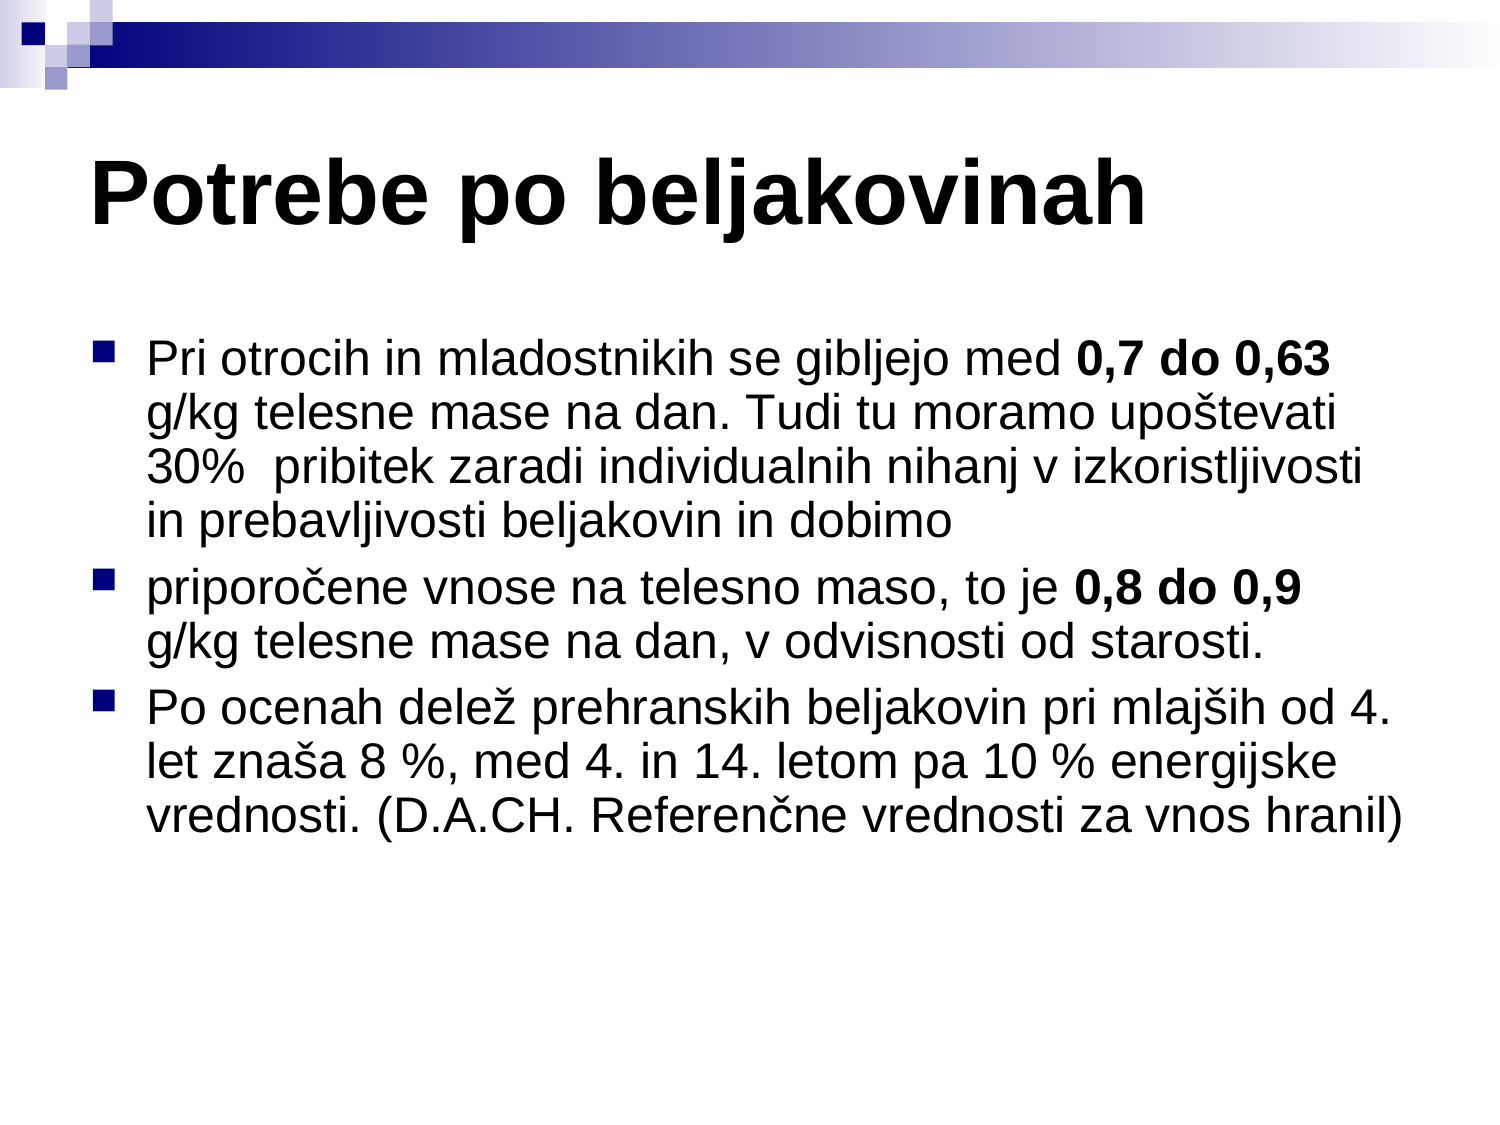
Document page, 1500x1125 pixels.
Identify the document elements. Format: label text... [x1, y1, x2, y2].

list Pri otrocih in mladostnikih se gibljejo med 0,7 do 0,63 g/kg telesne mase na dan. Tudi tu moramo upoštevati 30% pribitek zaradi individualnih nihanj v izkoristljivosti in prebavljivosti beljakovin in dobimo priporočene vnose na telesno maso, to je 0,8 do 0,9 g/kg telesne mase na dan, v odvisnosti od starosti. Po ocenah delež prehranskih beljakovin pri mlajših od 4. let znaša 8 %, med 4. in 14. letom pa 10 % energijske vrednosti. (D.A.CH. Referenčne vrednosti za vnos hranil) [75, 324, 1426, 963]
title Potrebe po beljakovinah [75, 75, 1426, 301]
